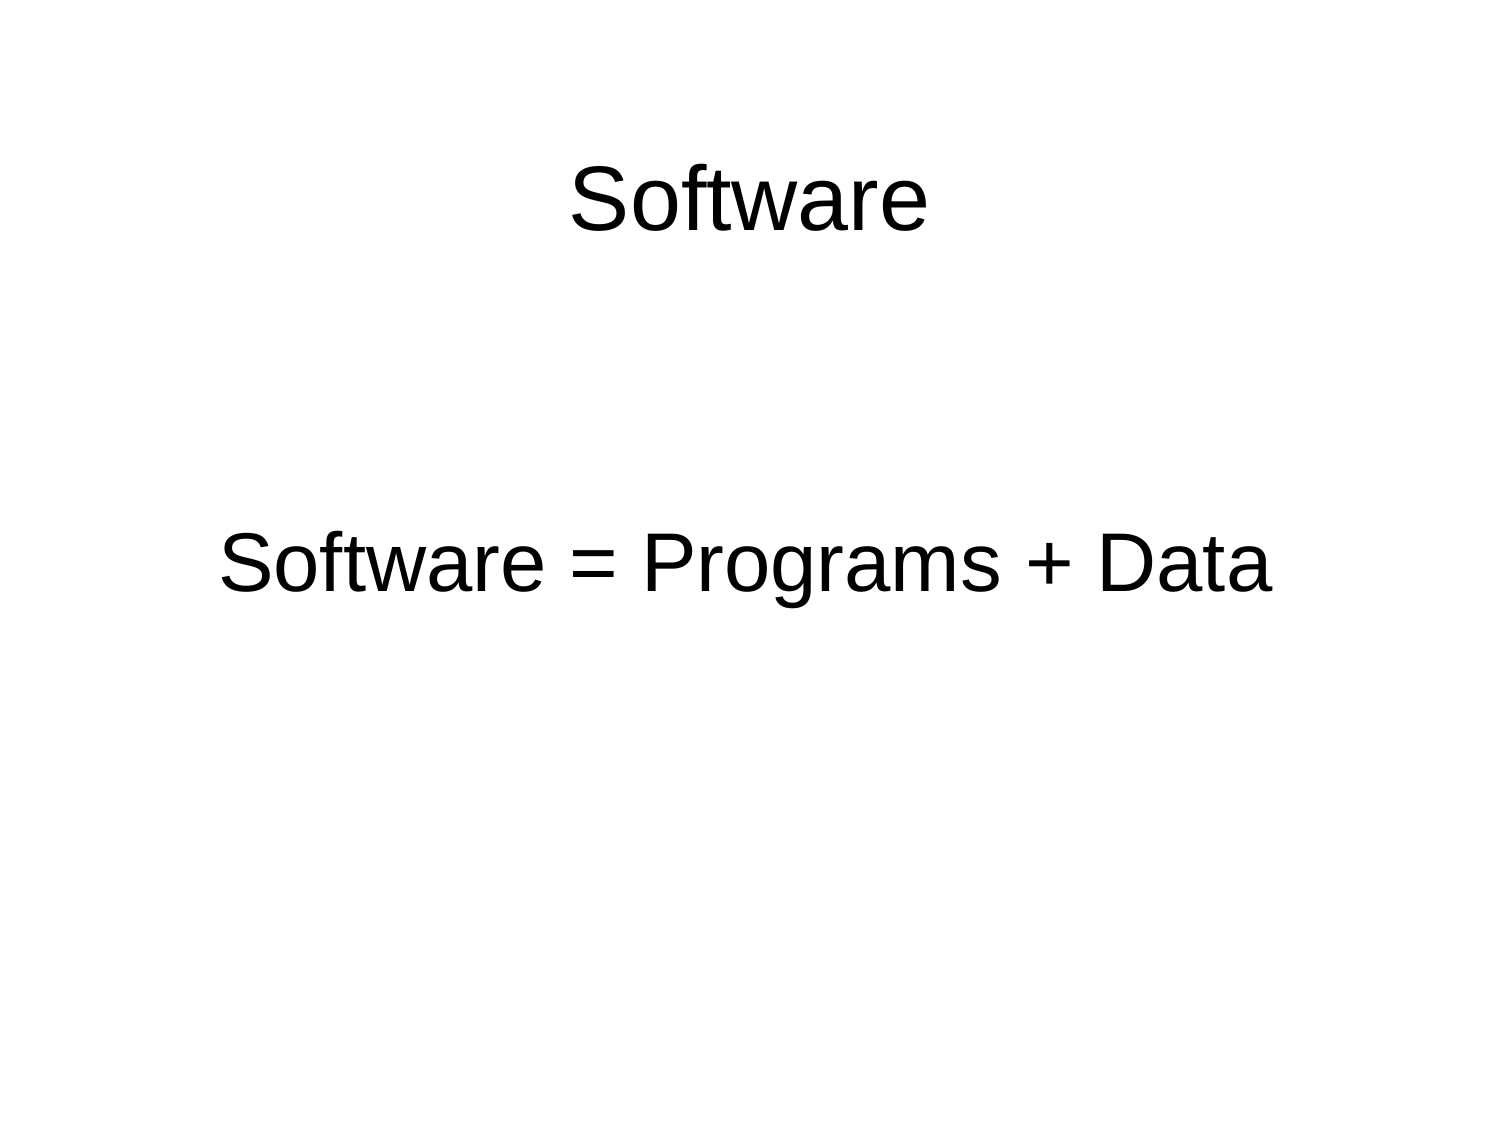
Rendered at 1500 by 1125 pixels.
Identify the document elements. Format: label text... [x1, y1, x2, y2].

title Software [112, 99, 1388, 288]
text_box Software = Programs + Data [203, 500, 1316, 616]
